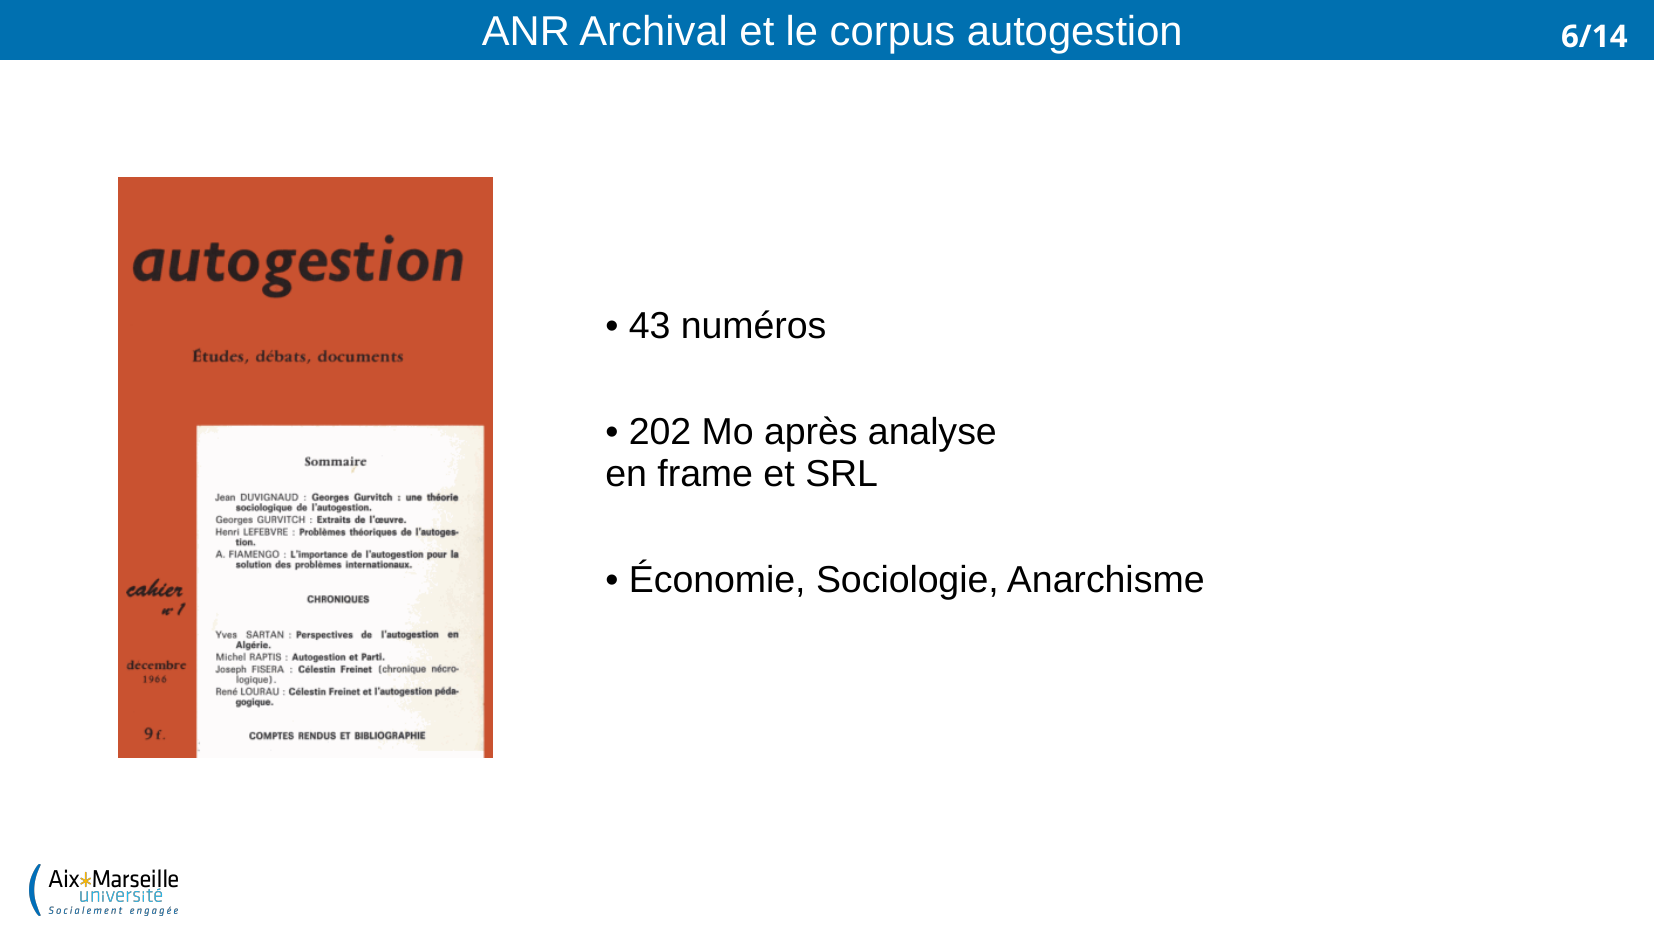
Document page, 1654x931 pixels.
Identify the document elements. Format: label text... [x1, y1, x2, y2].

text_box • 43 numéros [590, 297, 916, 355]
picture [29, 864, 178, 916]
text_box • 202 Mo après analyse en frame et SRL [590, 403, 1388, 502]
text_box ANR Archival et le corpus autogestion [0, 0, 1654, 62]
picture [118, 177, 493, 759]
text_box • Économie, Sociologie, Anarchisme [590, 550, 1241, 650]
